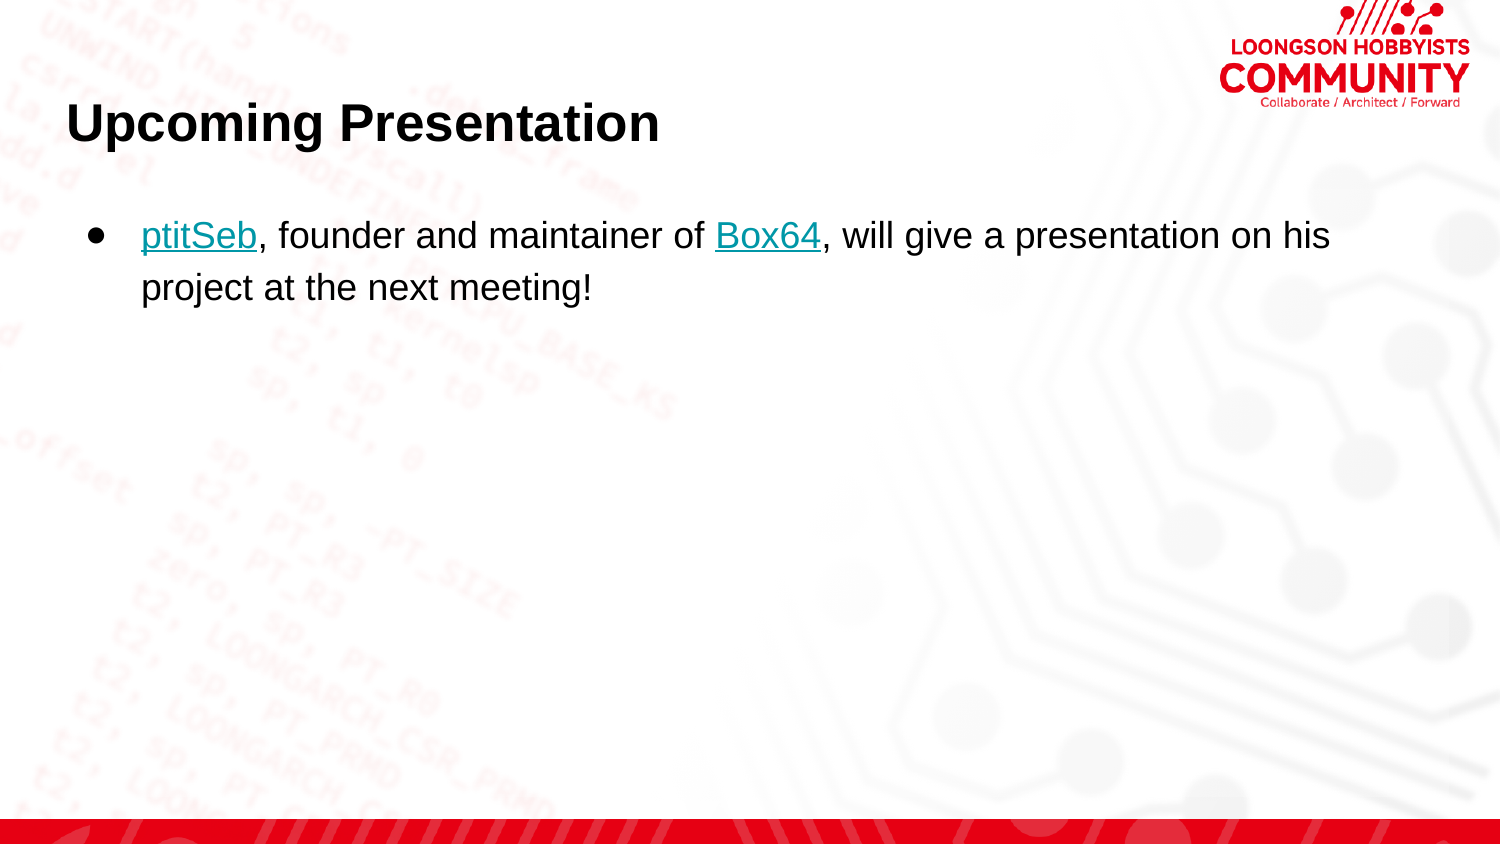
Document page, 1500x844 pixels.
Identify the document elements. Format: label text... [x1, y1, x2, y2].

title Upcoming Presentation [51, 72, 1449, 167]
list ptitSeb, founder and maintainer of Box64, will give a presentation on his project at the next meeting! [51, 189, 1449, 797]
picture [0, 0, 1500, 844]
